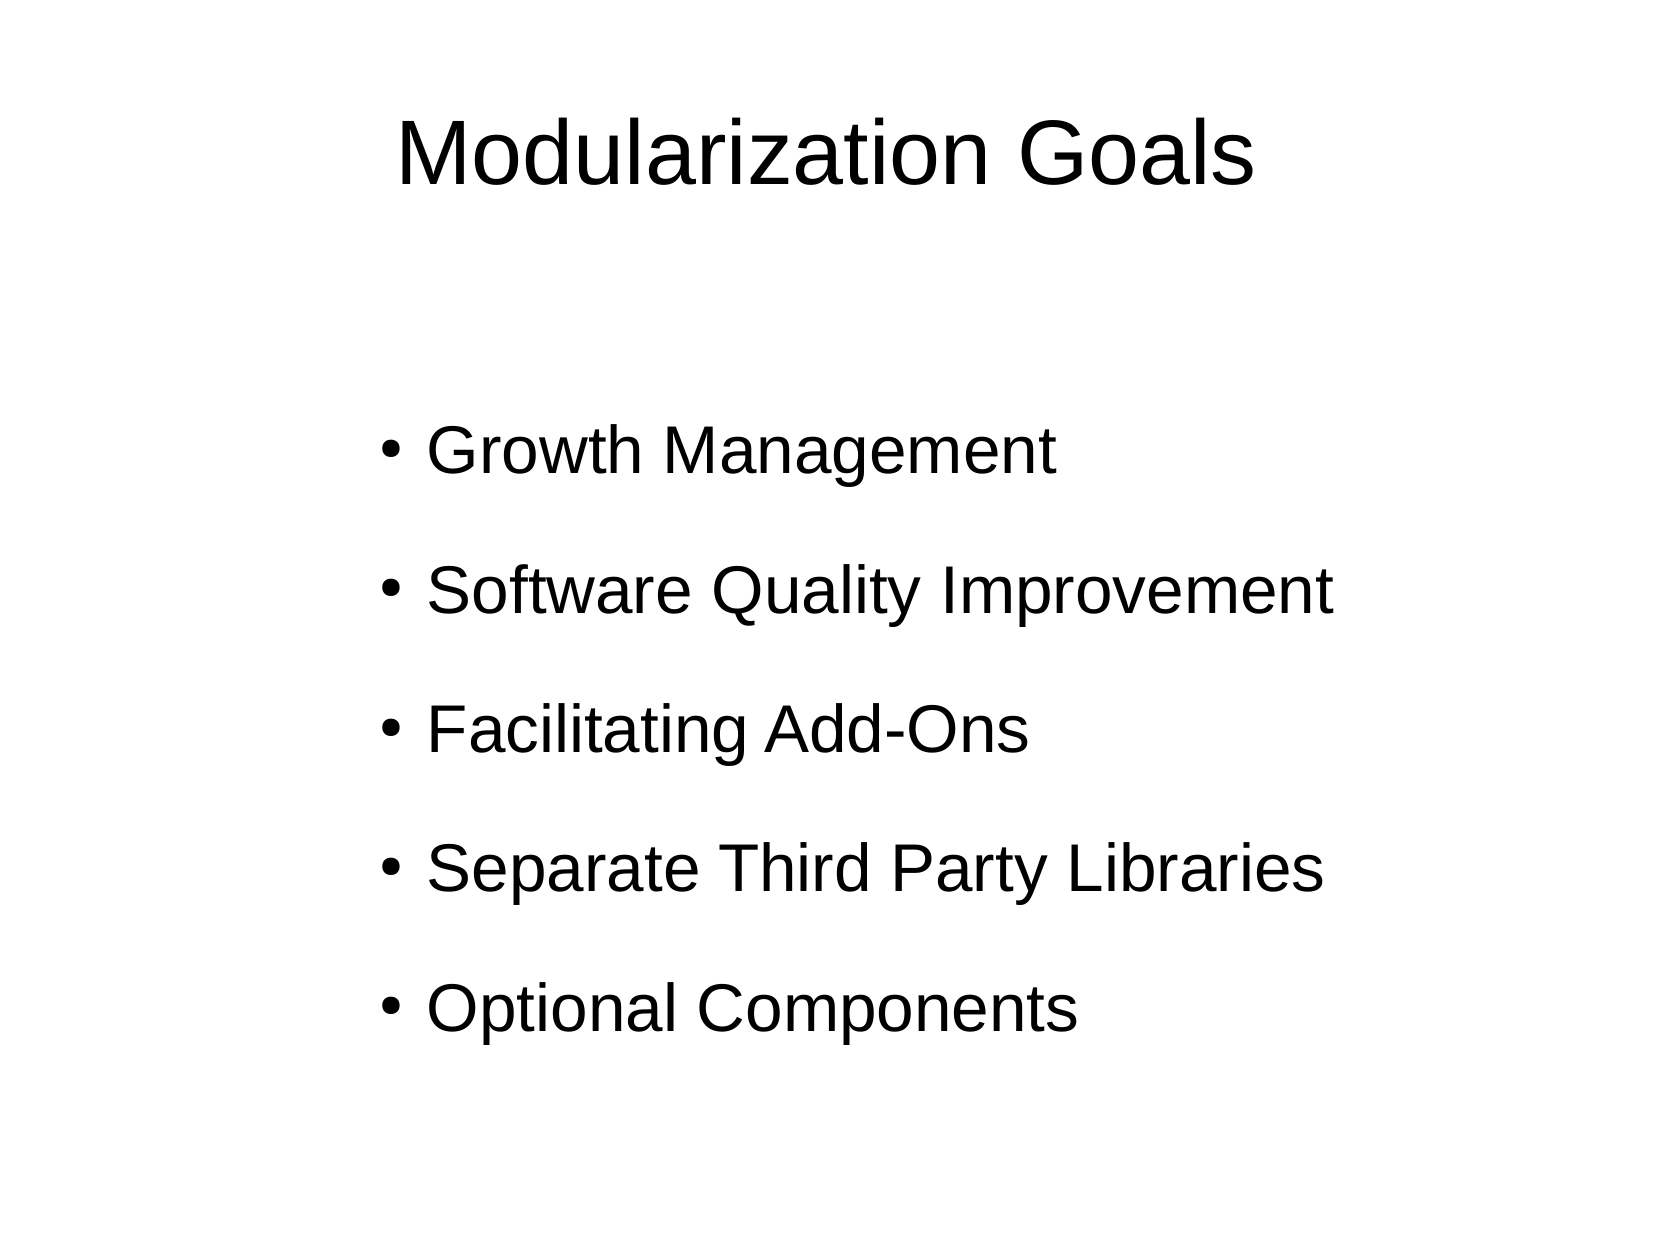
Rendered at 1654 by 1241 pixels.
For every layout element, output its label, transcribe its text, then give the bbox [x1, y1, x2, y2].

list Growth Management Software Quality Improvement Facilitating Add-Ons Separate Third Party Libraries Optional Components [363, 375, 1559, 1047]
title Modularization Goals [82, 49, 1571, 257]
